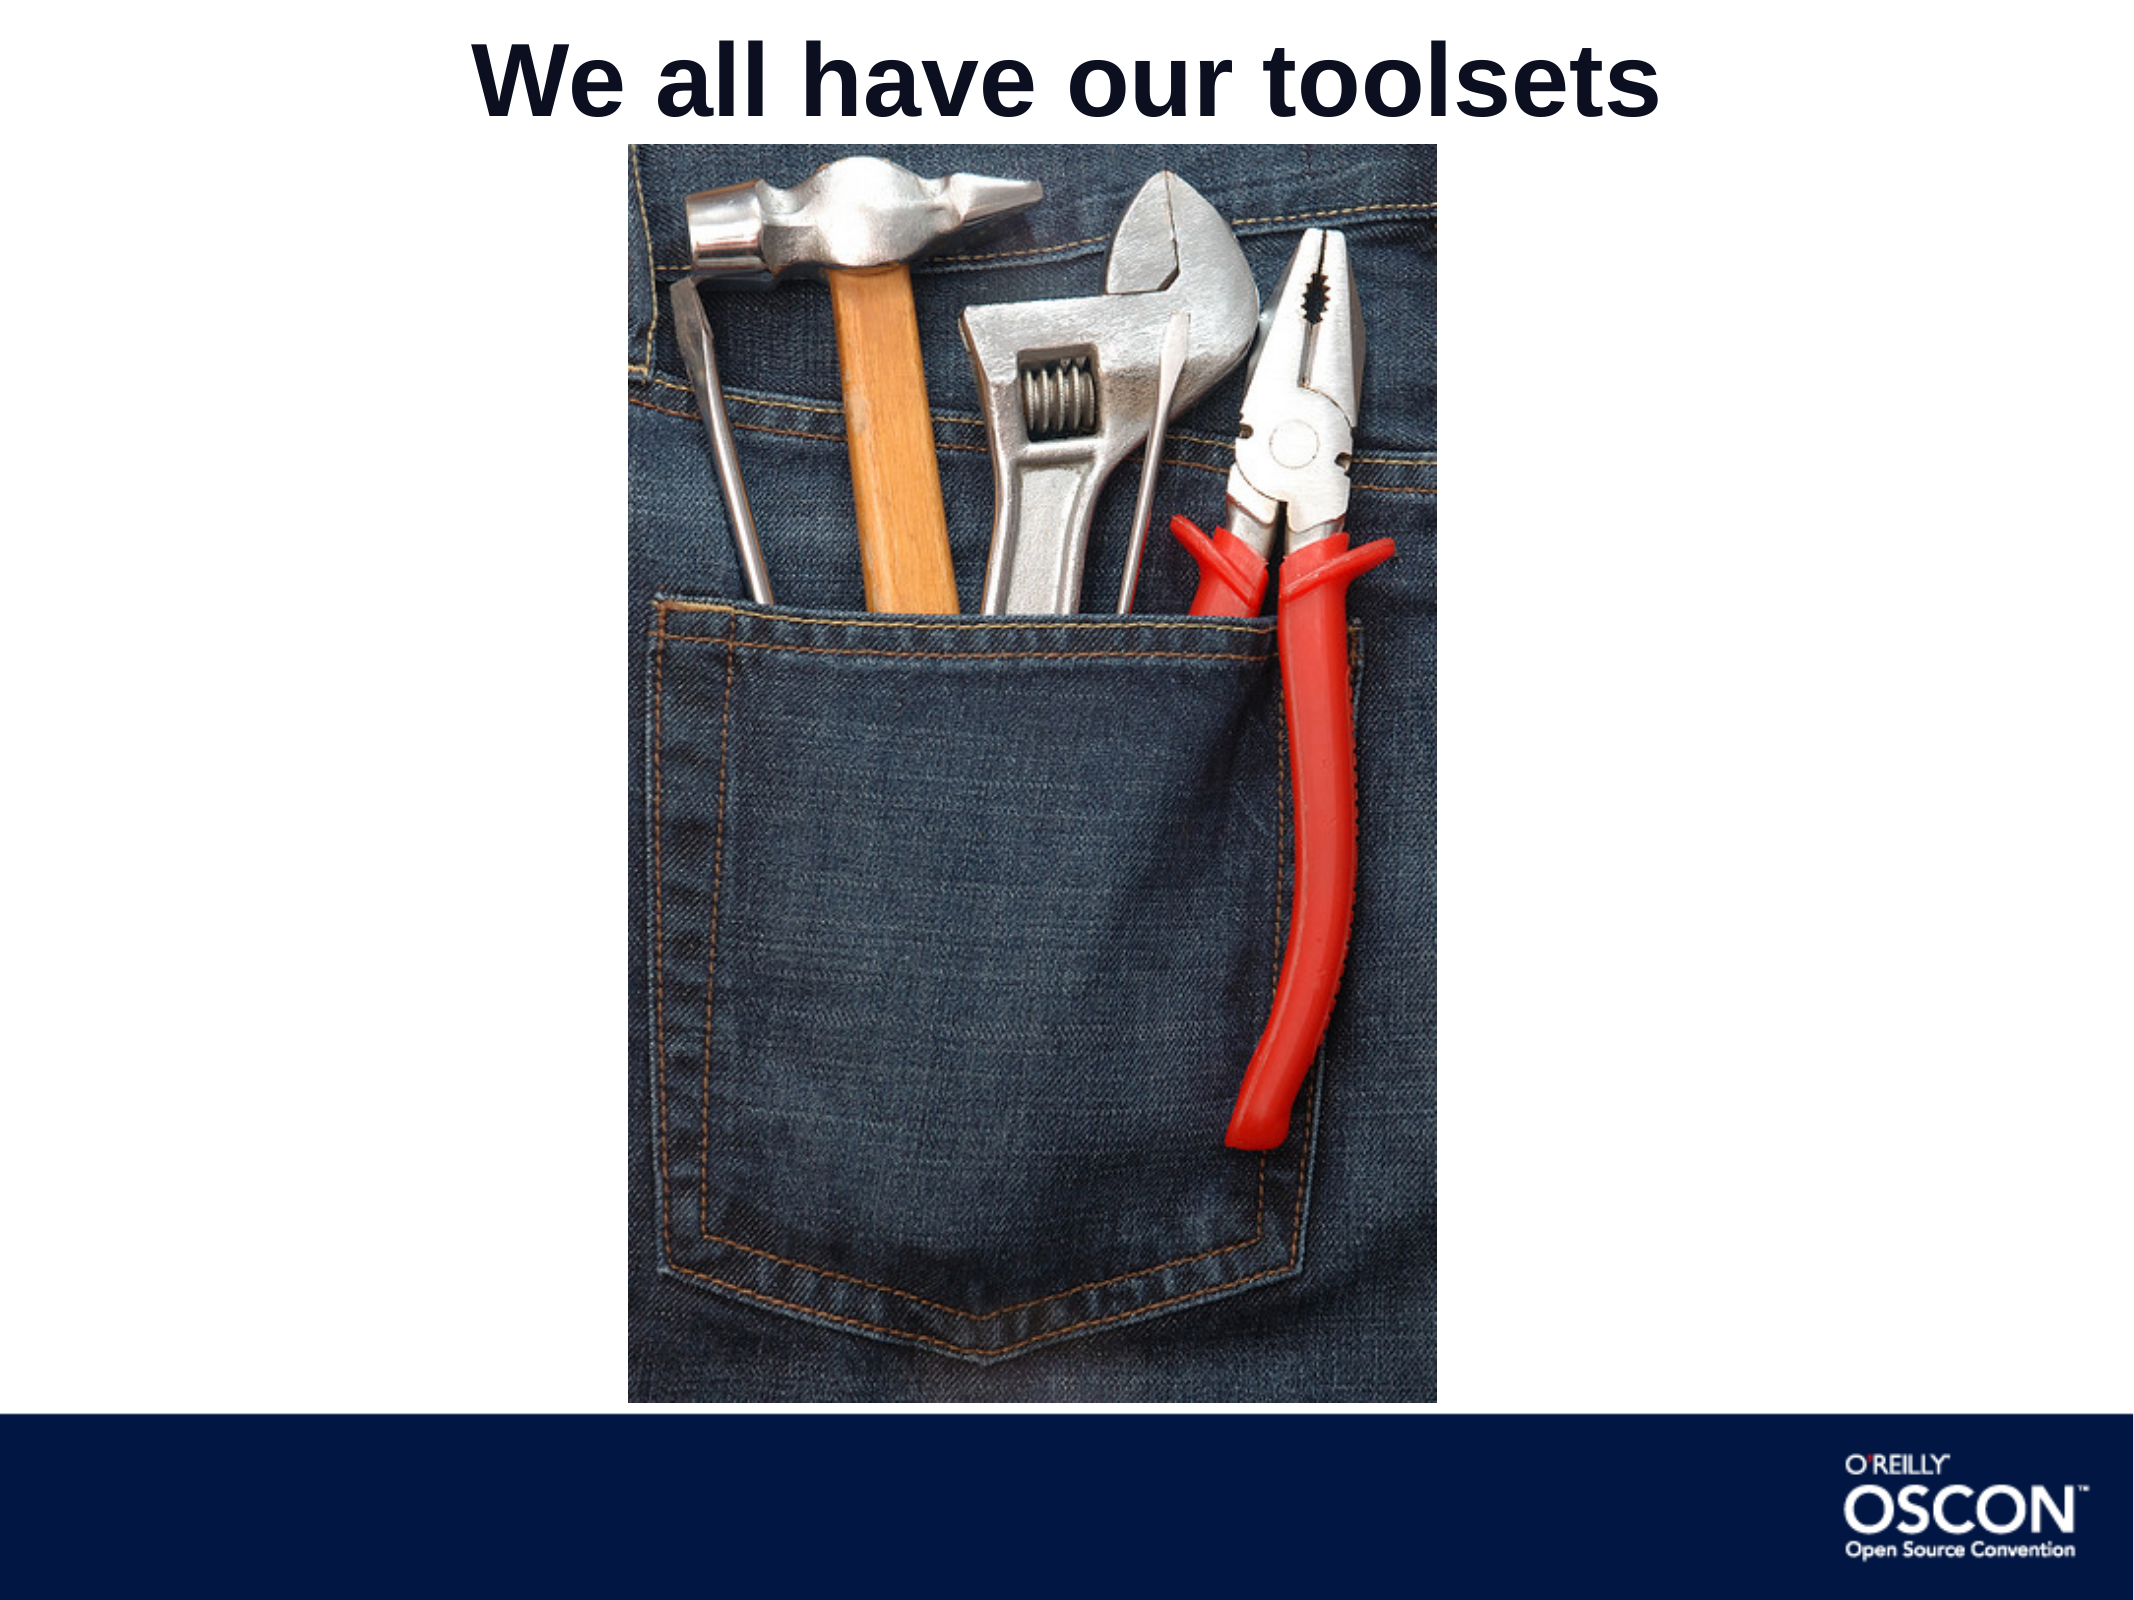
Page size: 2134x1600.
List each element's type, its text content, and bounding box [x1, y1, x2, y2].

title We all have our toolsets [41, 0, 2094, 159]
picture [0, 0, 2134, 1600]
